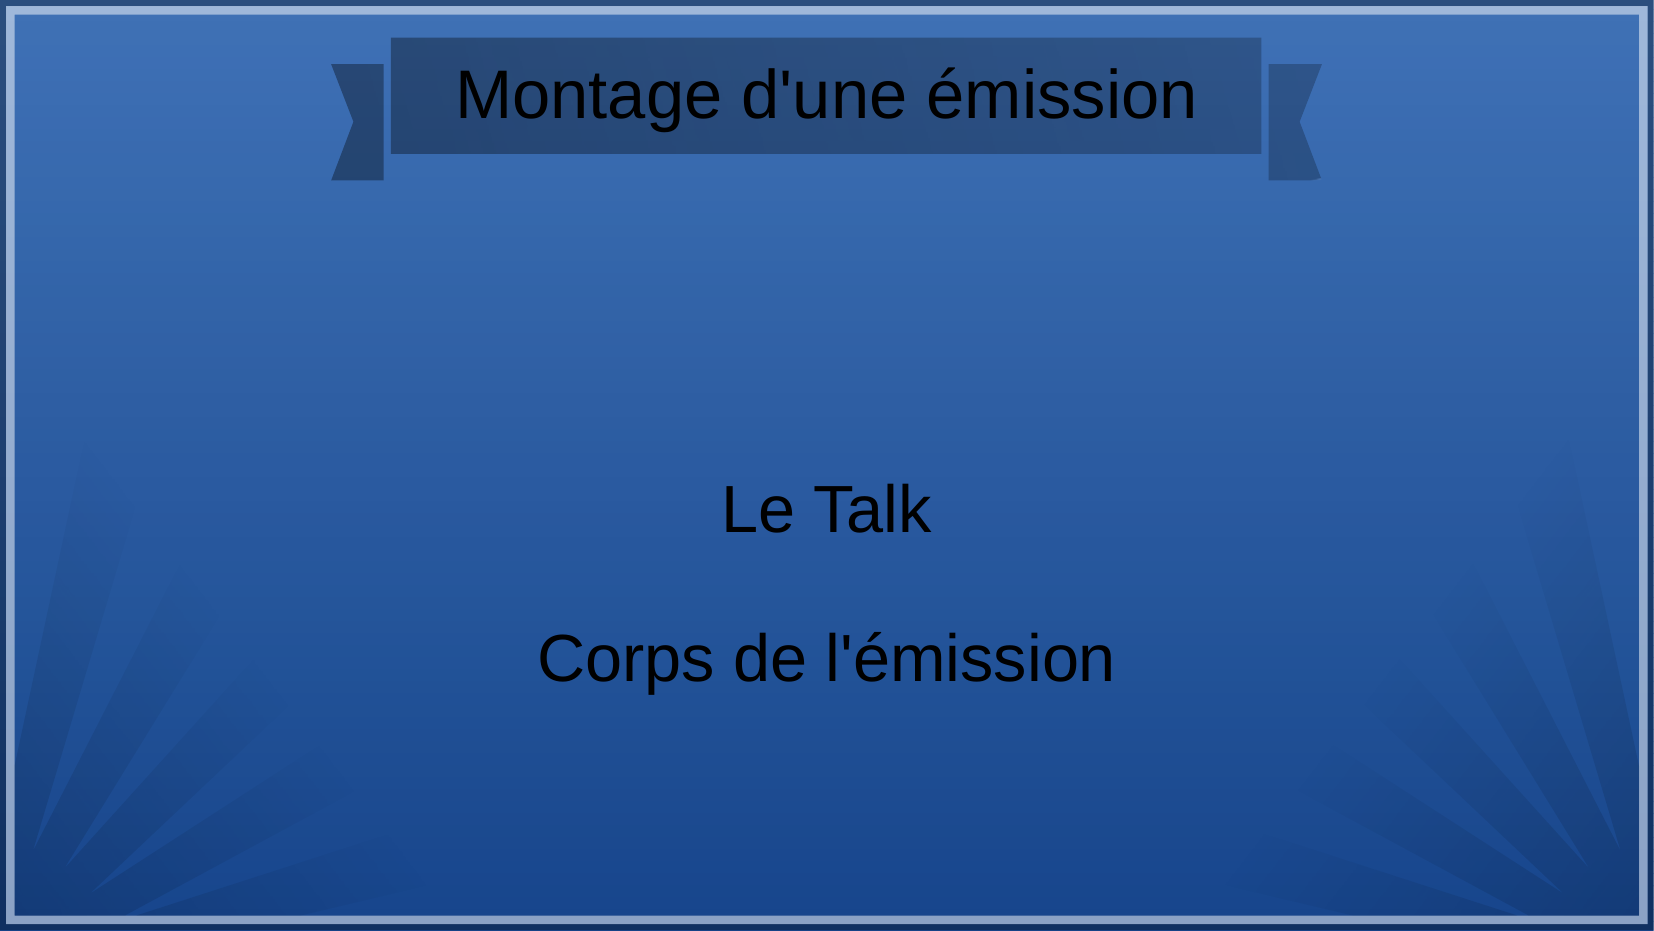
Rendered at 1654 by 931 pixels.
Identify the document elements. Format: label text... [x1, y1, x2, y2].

subtitle Le Talk Corps de l'émission [82, 224, 1571, 931]
title Montage d'une émission [389, 35, 1264, 154]
